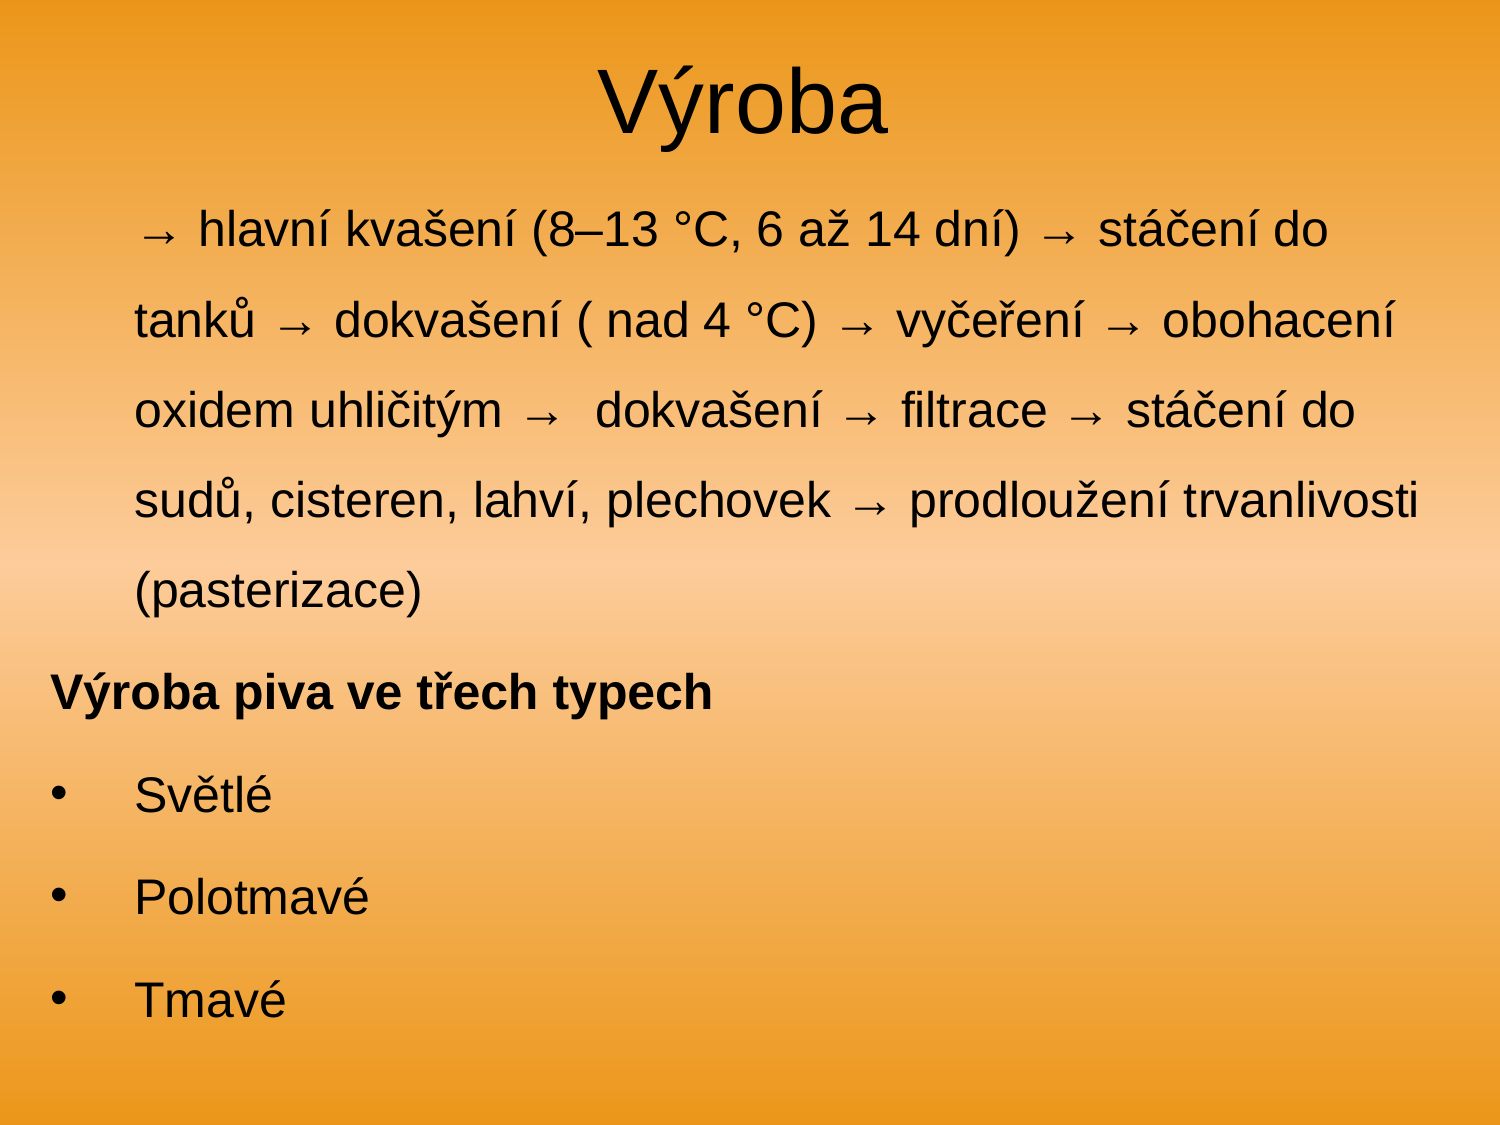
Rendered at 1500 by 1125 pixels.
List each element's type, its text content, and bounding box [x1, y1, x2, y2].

title Výroba [105, 34, 1381, 152]
list → hlavní kvašení (8–13 °C, 6 až 14 dní) → stáčení do tanků → dokvašení ( nad 4 °C) → vyčeření → obohacení oxidem uhličitým → dokvašení → filtrace → stáčení do sudů, cisteren, lahví, plechovek → prodloužení trvanlivosti (pasterizace) Výroba piva ve třech typech Světlé Polotmavé Tmavé [35, 152, 1454, 1067]
